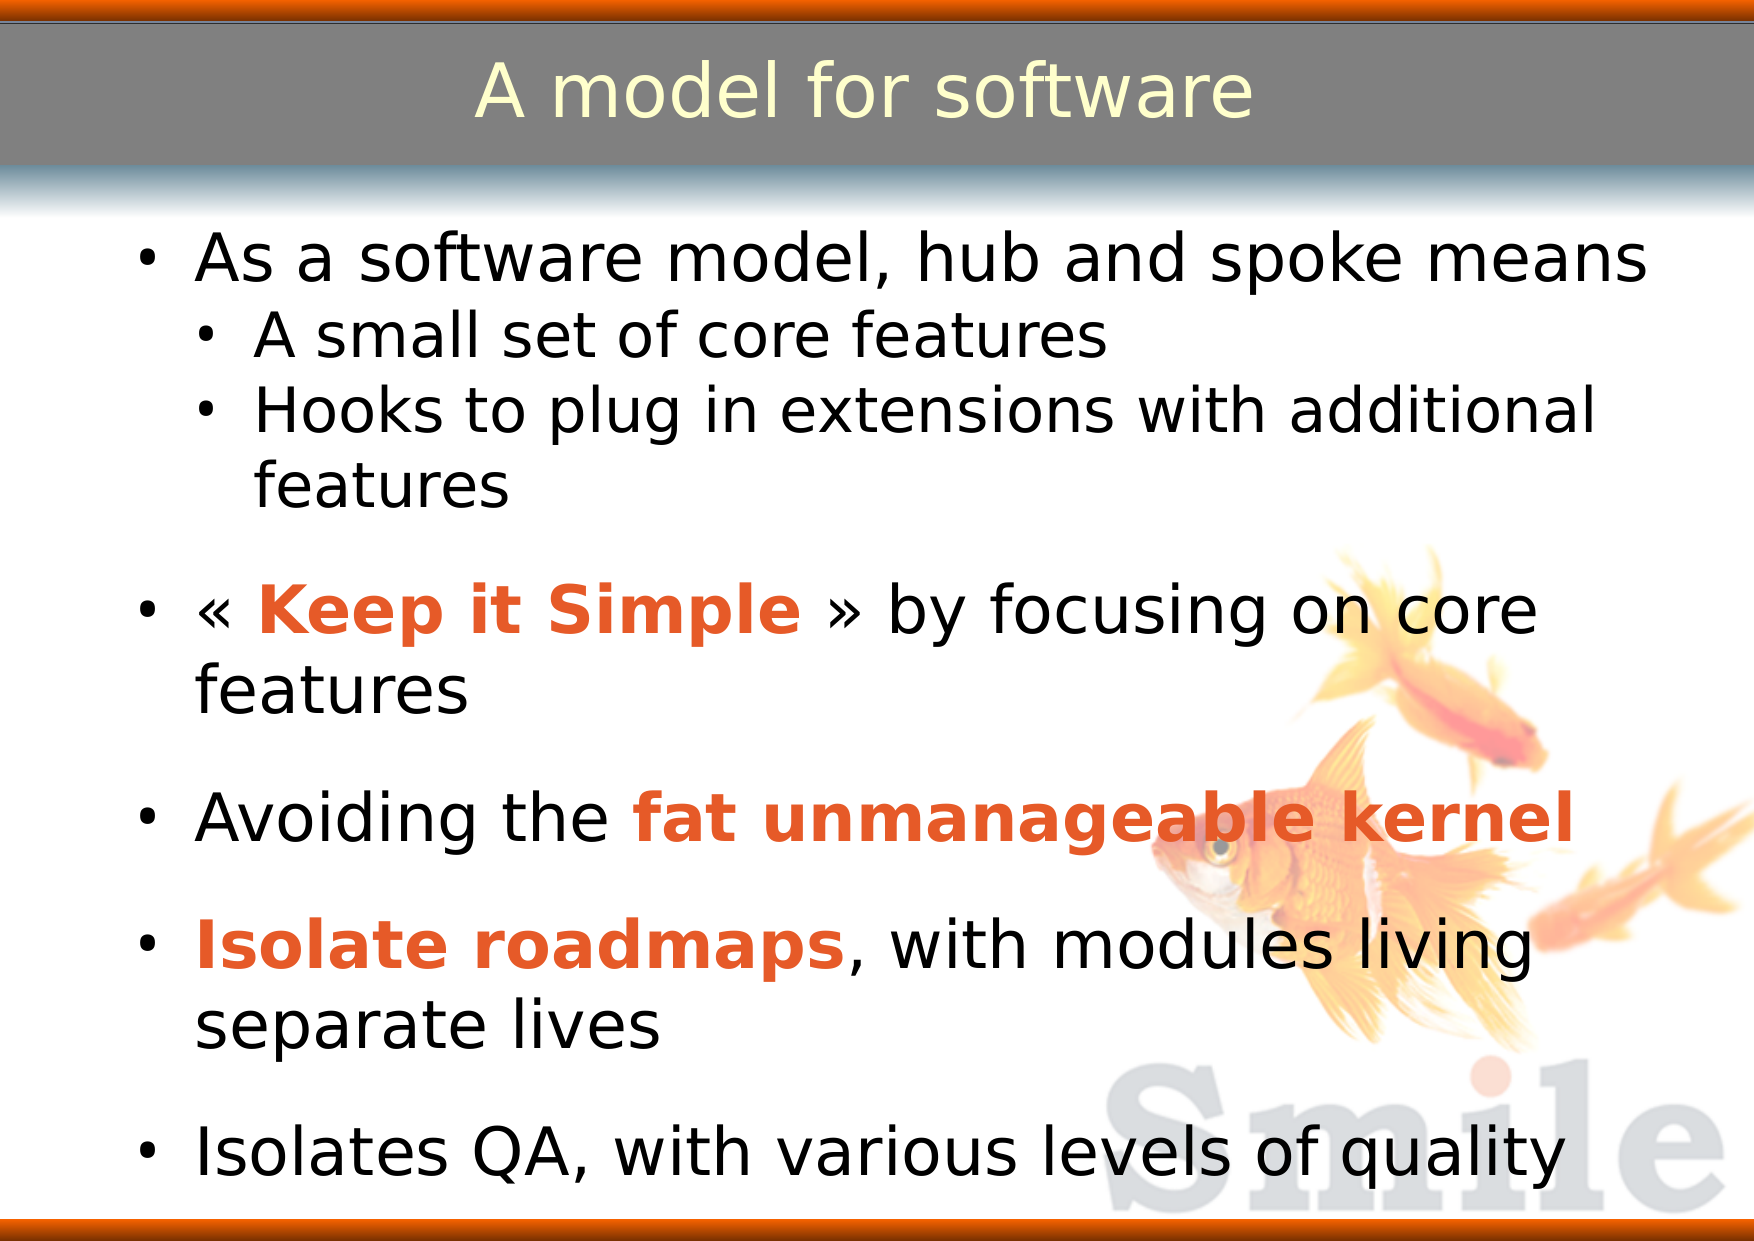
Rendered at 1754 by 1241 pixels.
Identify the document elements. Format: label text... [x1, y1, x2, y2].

title A model for software [0, 15, 1754, 174]
list As a software model, hub and spoke means A small set of core features Hooks to plug in extensions with additional features « Keep it Simple » by focusing on core features Avoiding the fat unmanageable kernel Isolate roadmaps, with modules living separate lives Isolates QA, with various levels of quality [59, 206, 1754, 1241]
